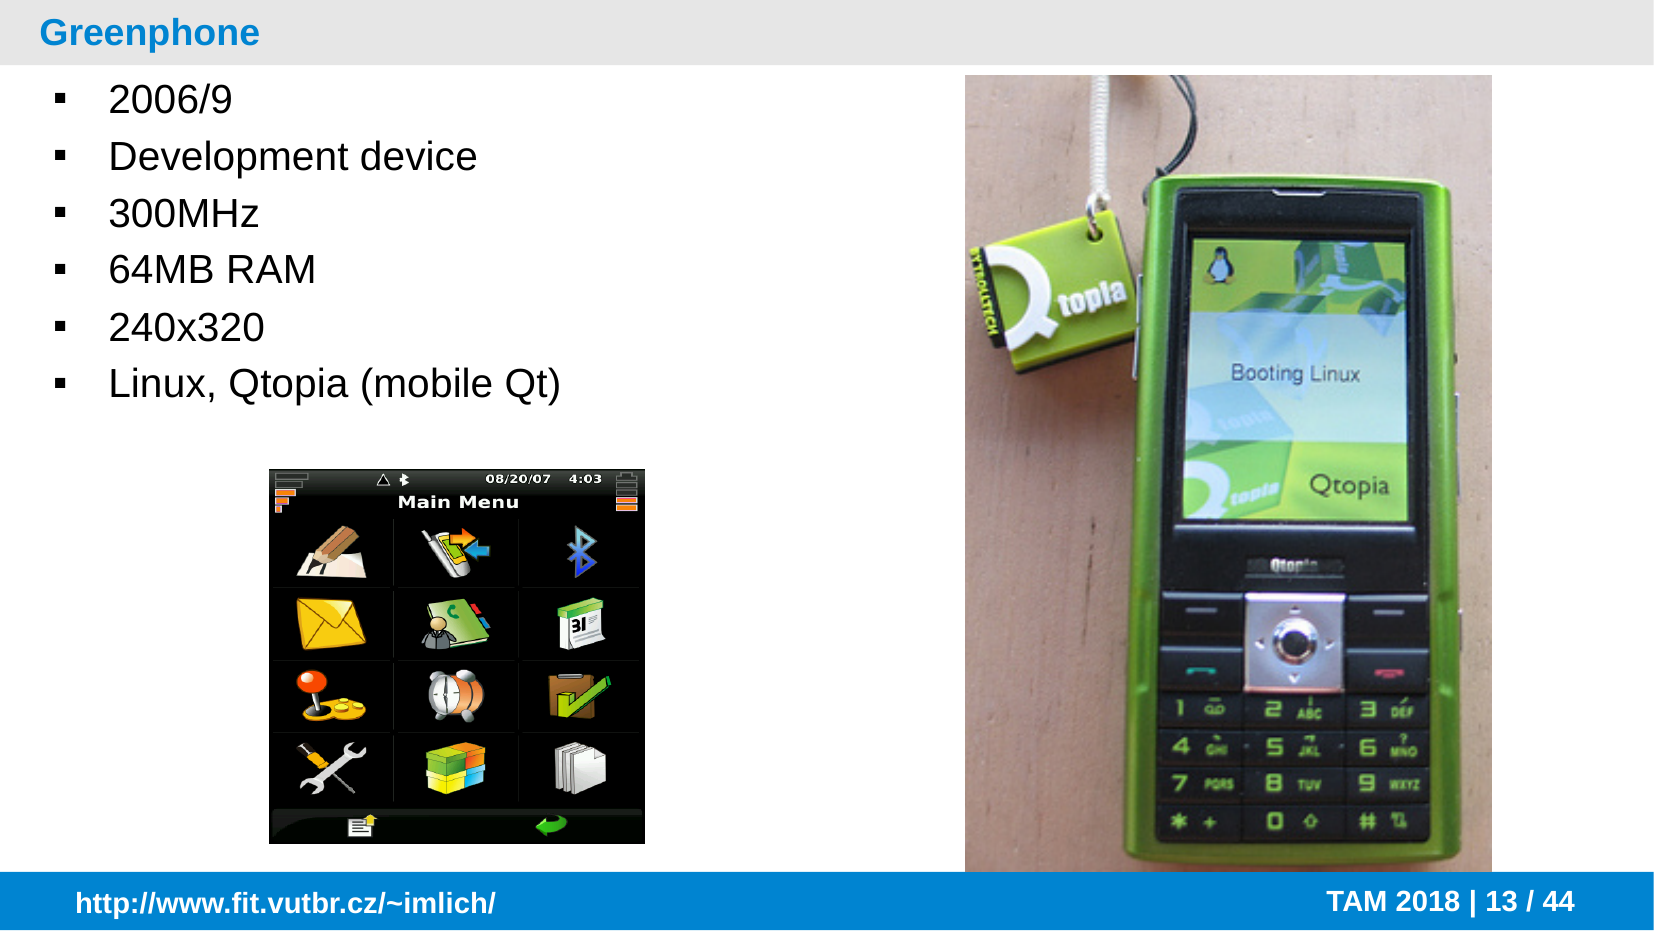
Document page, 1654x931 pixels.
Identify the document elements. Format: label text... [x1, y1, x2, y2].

picture [965, 75, 1492, 872]
title Greenphone [39, 4, 1615, 61]
list 2006/9 Development device 300MHz 64MB RAM 240x320 Linux, Qtopia (mobile Qt) [37, 76, 807, 844]
picture [269, 469, 645, 844]
